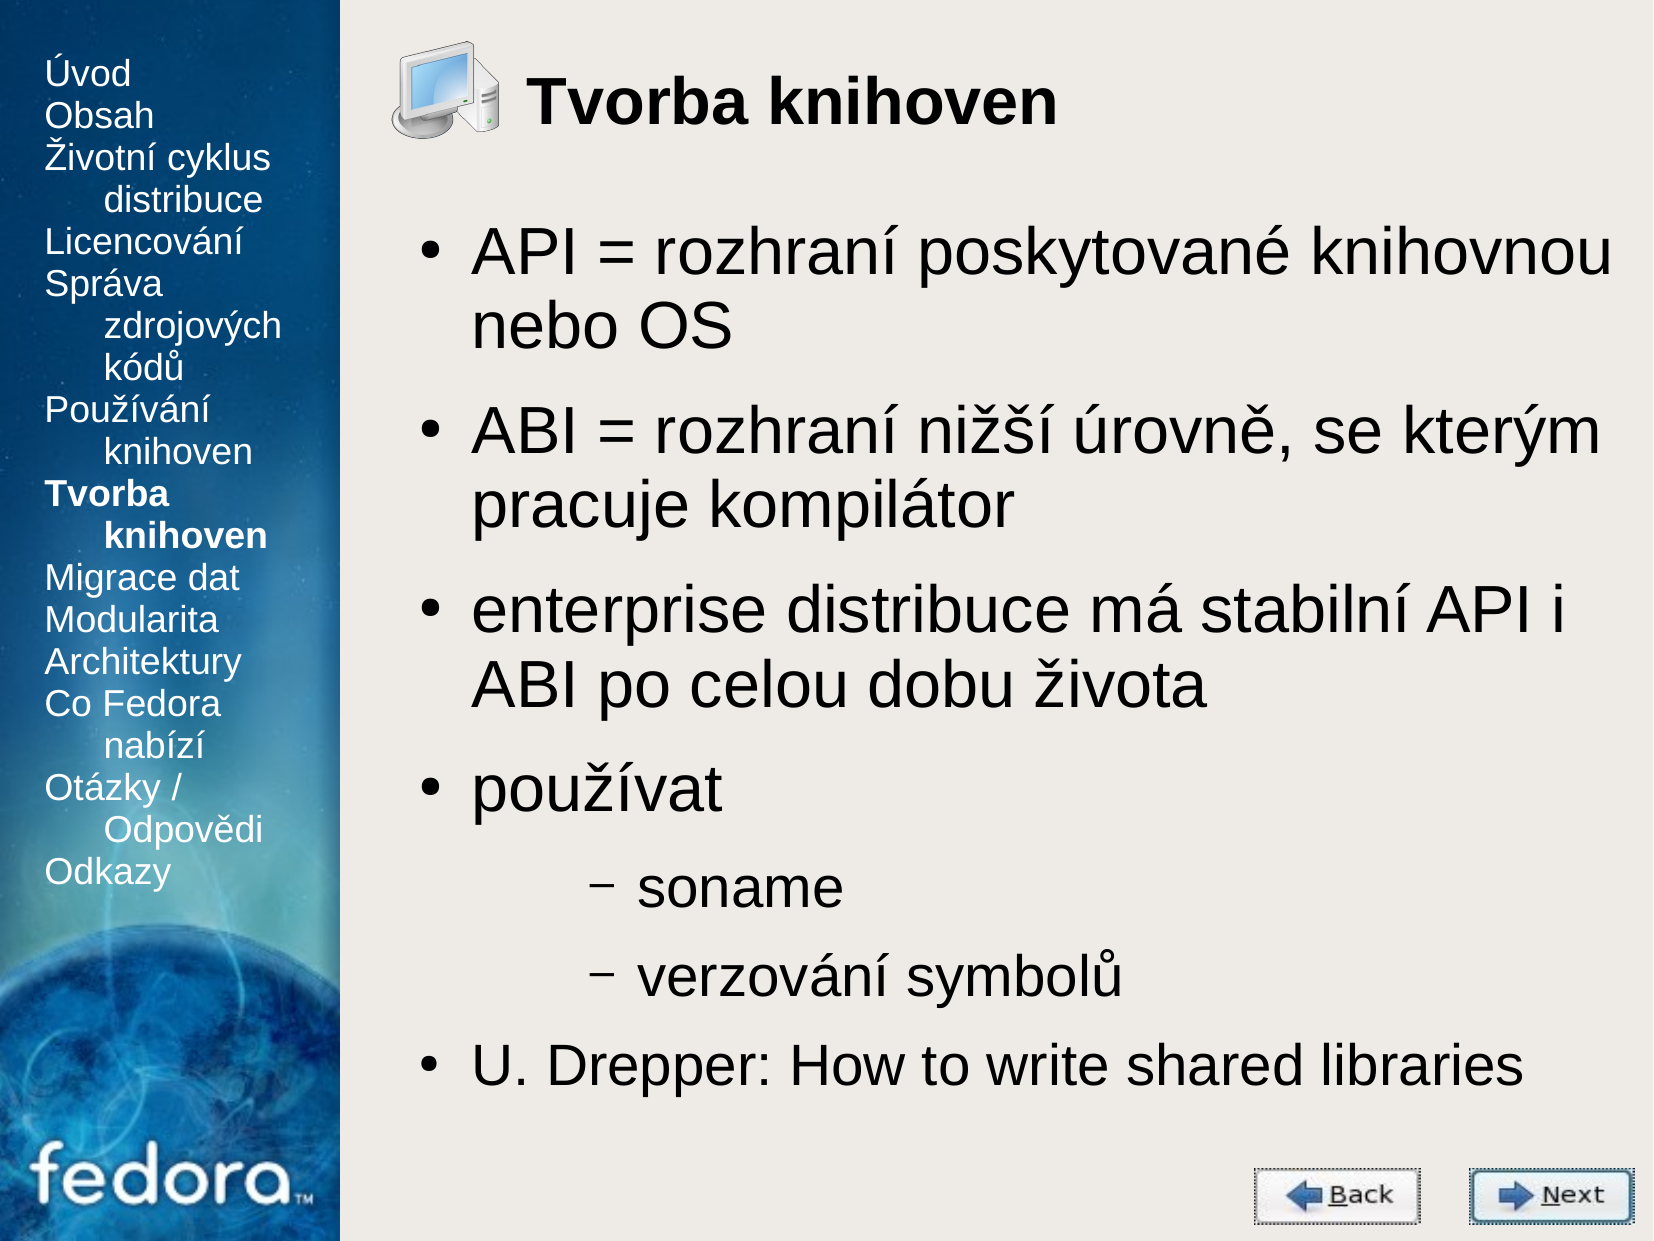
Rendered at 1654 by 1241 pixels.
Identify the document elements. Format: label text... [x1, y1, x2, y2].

text_box Tvorba knihoven [511, 56, 1571, 147]
picture [0, 0, 1654, 1241]
text_box Úvod Obsah Životní cyklus distribuce Licencování Správa zdrojových kódů Používání knihoven Tvorba knihoven Migrace dat Modularita Architektury Co Fedora nabízí Otázky / Odpovědi Odkazy [29, 45, 327, 901]
list API = rozhraní poskytované knihovnou nebo OS ABI = rozhraní nižší úrovně, se kterým pracuje kompilátor enterprise distribuce má stabilní API i ABI po celou dobu života používat soname verzování symbolů U. Drepper: How to write shared libraries [400, 213, 1617, 1149]
